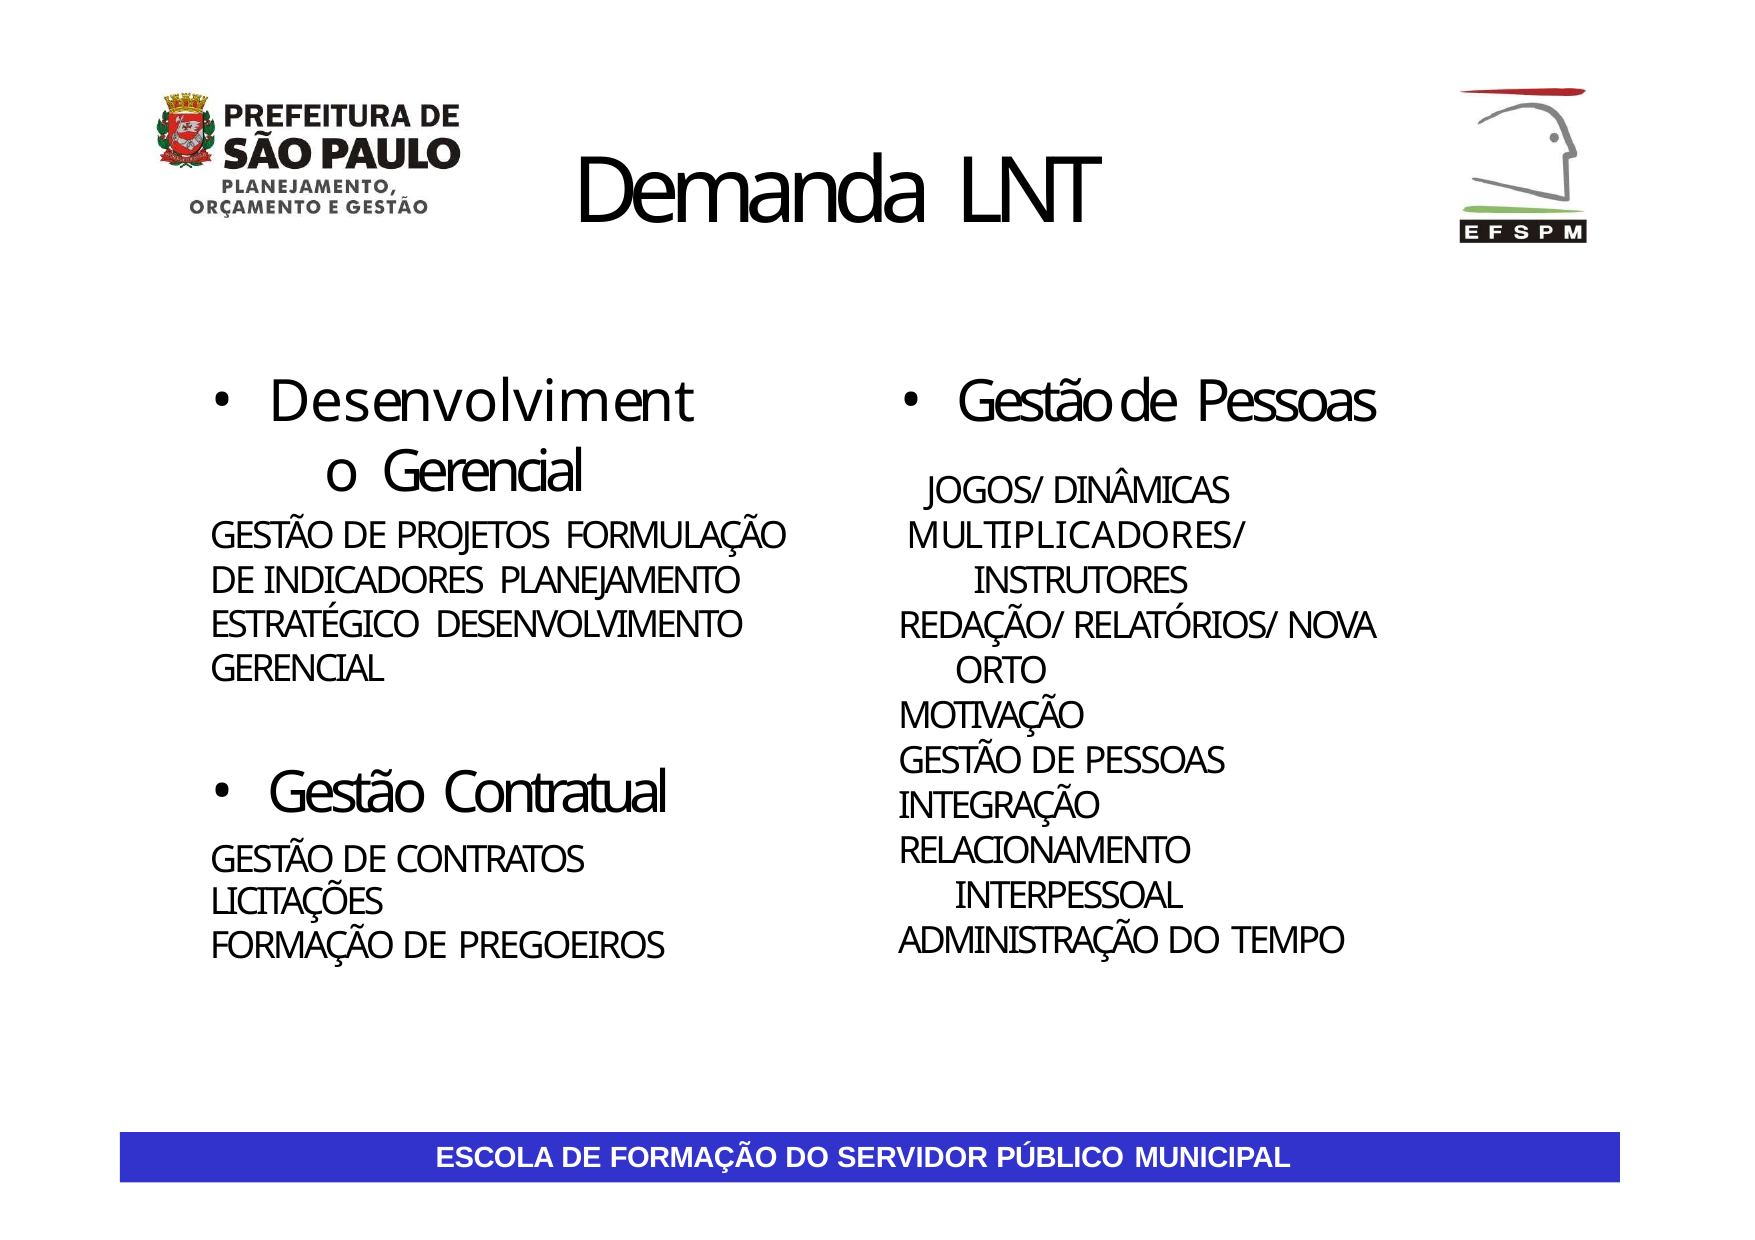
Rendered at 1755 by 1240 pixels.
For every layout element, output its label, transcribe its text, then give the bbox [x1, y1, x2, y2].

text_box ESCOLA DE FORMAÇÃO DO SERVIDOR PÚBLICO MUNICIPAL [433, 1134, 1298, 1178]
title Demanda LNT [570, 128, 1172, 243]
text_box Desenvolvimento Gerencial GESTÃO DE PROJETOS FORMULAÇÃO DE INDICADORES PLANEJAMENTO ESTRATÉGICO DESENVOLVIMENTO GERENCIAL Gestão Contratual GESTÃO DE CONTRATOS LICITAÇÕES FORMAÇÃO DE PREGOEIROS [207, 360, 814, 966]
text_box Gestão de Pessoas JOGOS/ DINÂMICAS MULTIPLICADORES/ INSTRUTORES REDAÇÃO/ RELATÓRIOS/ NOVA ORTO MOTIVAÇÃO GESTÃO DE PESSOAS INTEGRAÇÃO RELACIONAMENTO INTERPESSOAL ADMINISTRAÇÃO DO TEMPO [896, 360, 1476, 964]
